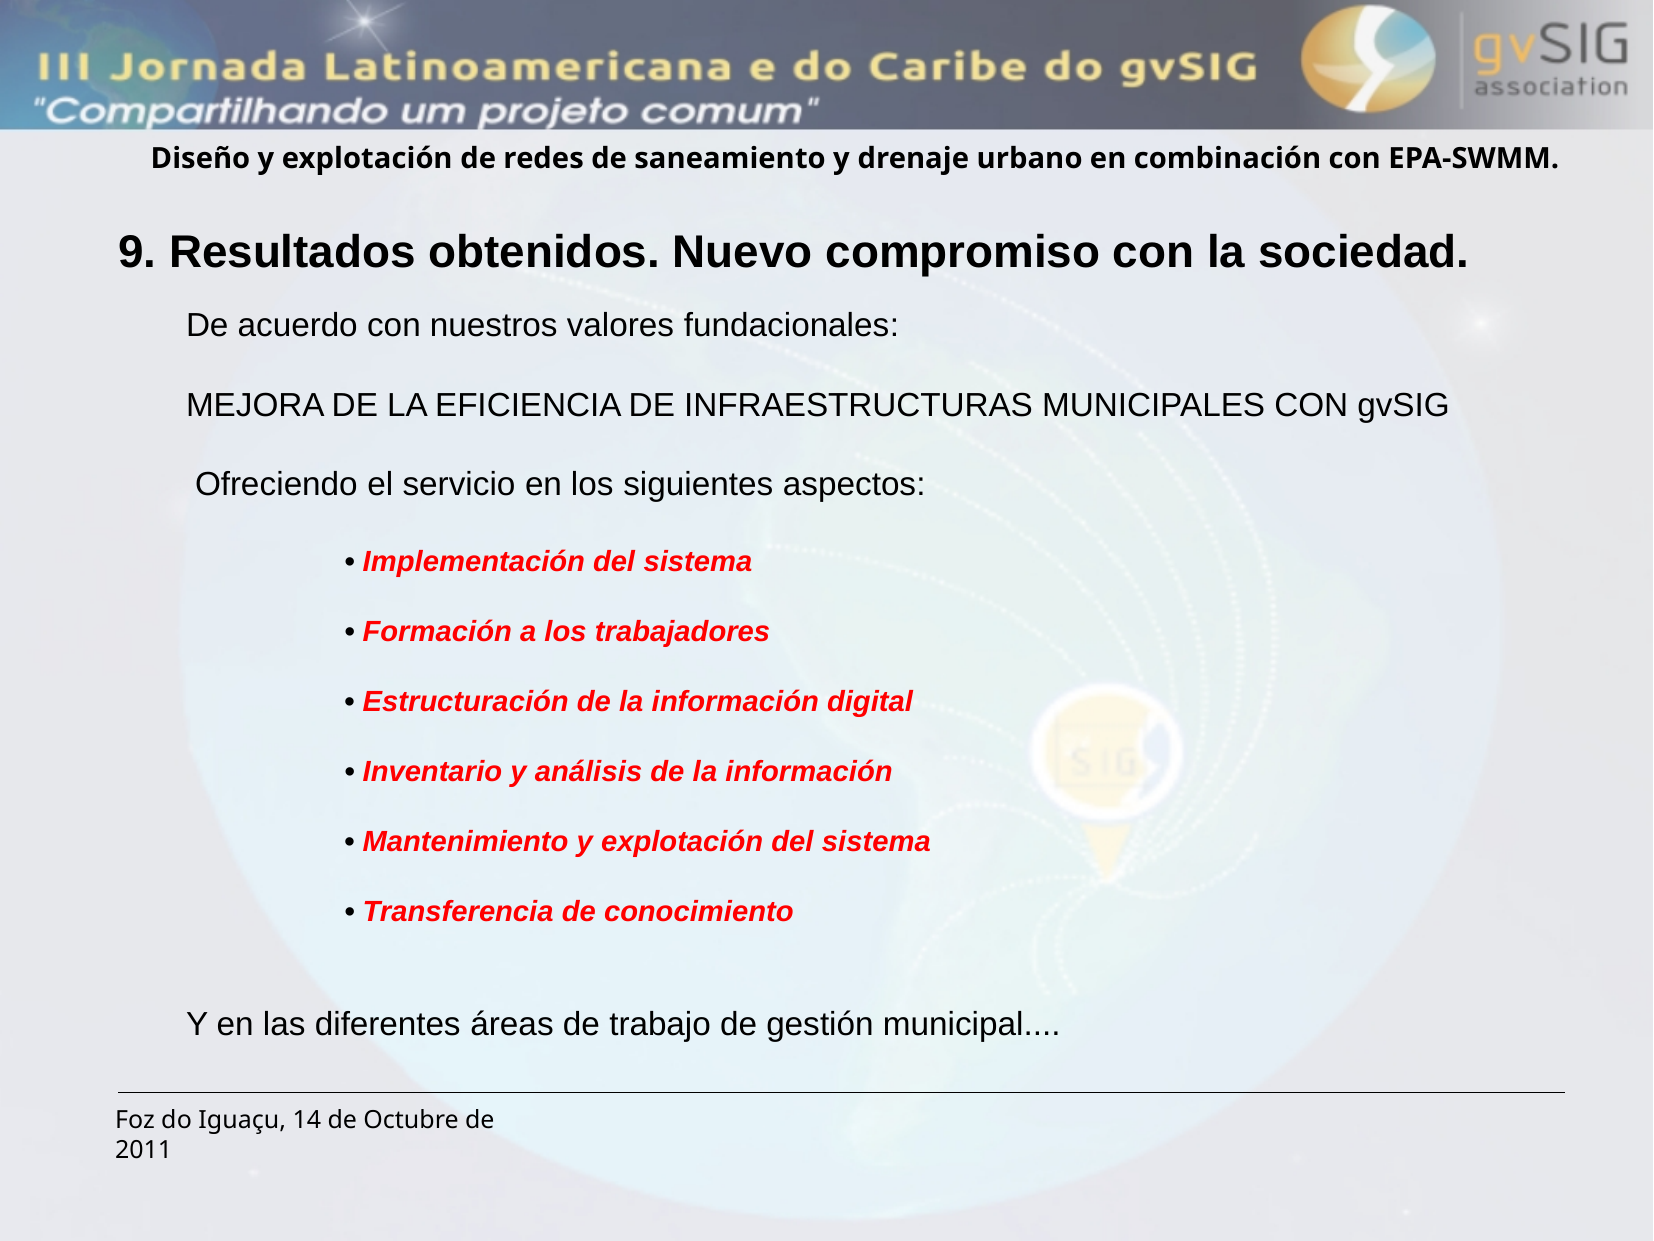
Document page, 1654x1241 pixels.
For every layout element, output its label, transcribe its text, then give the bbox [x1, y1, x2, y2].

text_box De acuerdo con nuestros valores fundacionales: MEJORA DE LA EFICIENCIA DE INFRAESTRUCTURAS MUNICIPALES CON gvSIG Ofreciendo el servicio en los siguientes aspectos: • Implementación del sistema • Formación a los trabajadores • Estructuración de la información digital • Inventario y análisis de la información • Mantenimiento y explotación del sistema • Transferencia de conocimiento Y en las diferentes áreas de trabajo de gestión municipal.... [171, 295, 1604, 1077]
title Diseño y explotación de redes de saneamiento y drenaje urbano en combinación con EPA-SWMM. [76, 131, 1583, 182]
title Foz do Iguaçu, 14 de Octubre de 2011 [100, 1095, 562, 1142]
text_box 9. Resultados obtenidos. Nuevo compromiso con la sociedad. [118, 225, 1536, 278]
picture [0, 0, 1653, 1241]
